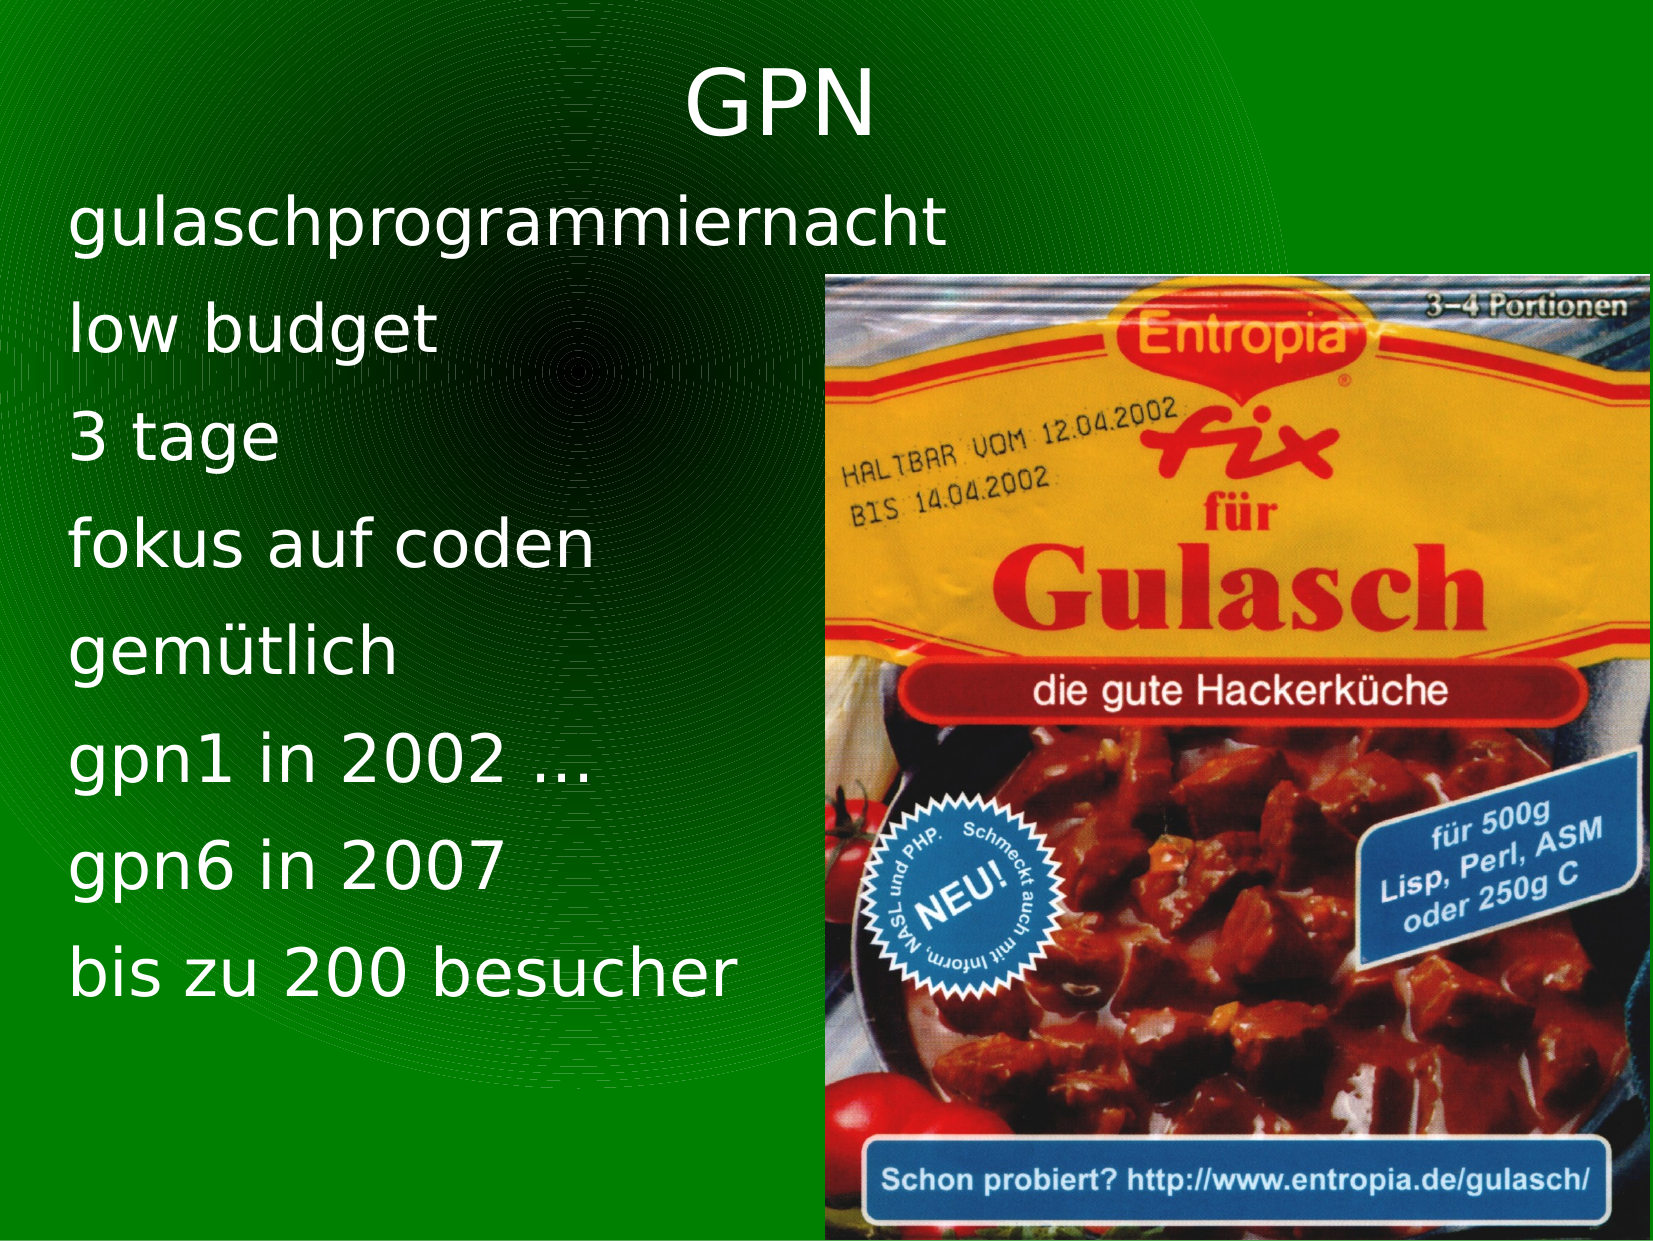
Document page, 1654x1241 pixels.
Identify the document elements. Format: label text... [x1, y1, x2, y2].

title GPN [37, 0, 1526, 208]
picture [825, 274, 1650, 1240]
list gulaschprogrammiernacht low budget 3 tage fokus auf coden gemütlich gpn1 in 2002 ... gpn6 in 2007 bis zu 200 besucher [49, 183, 1538, 1013]
